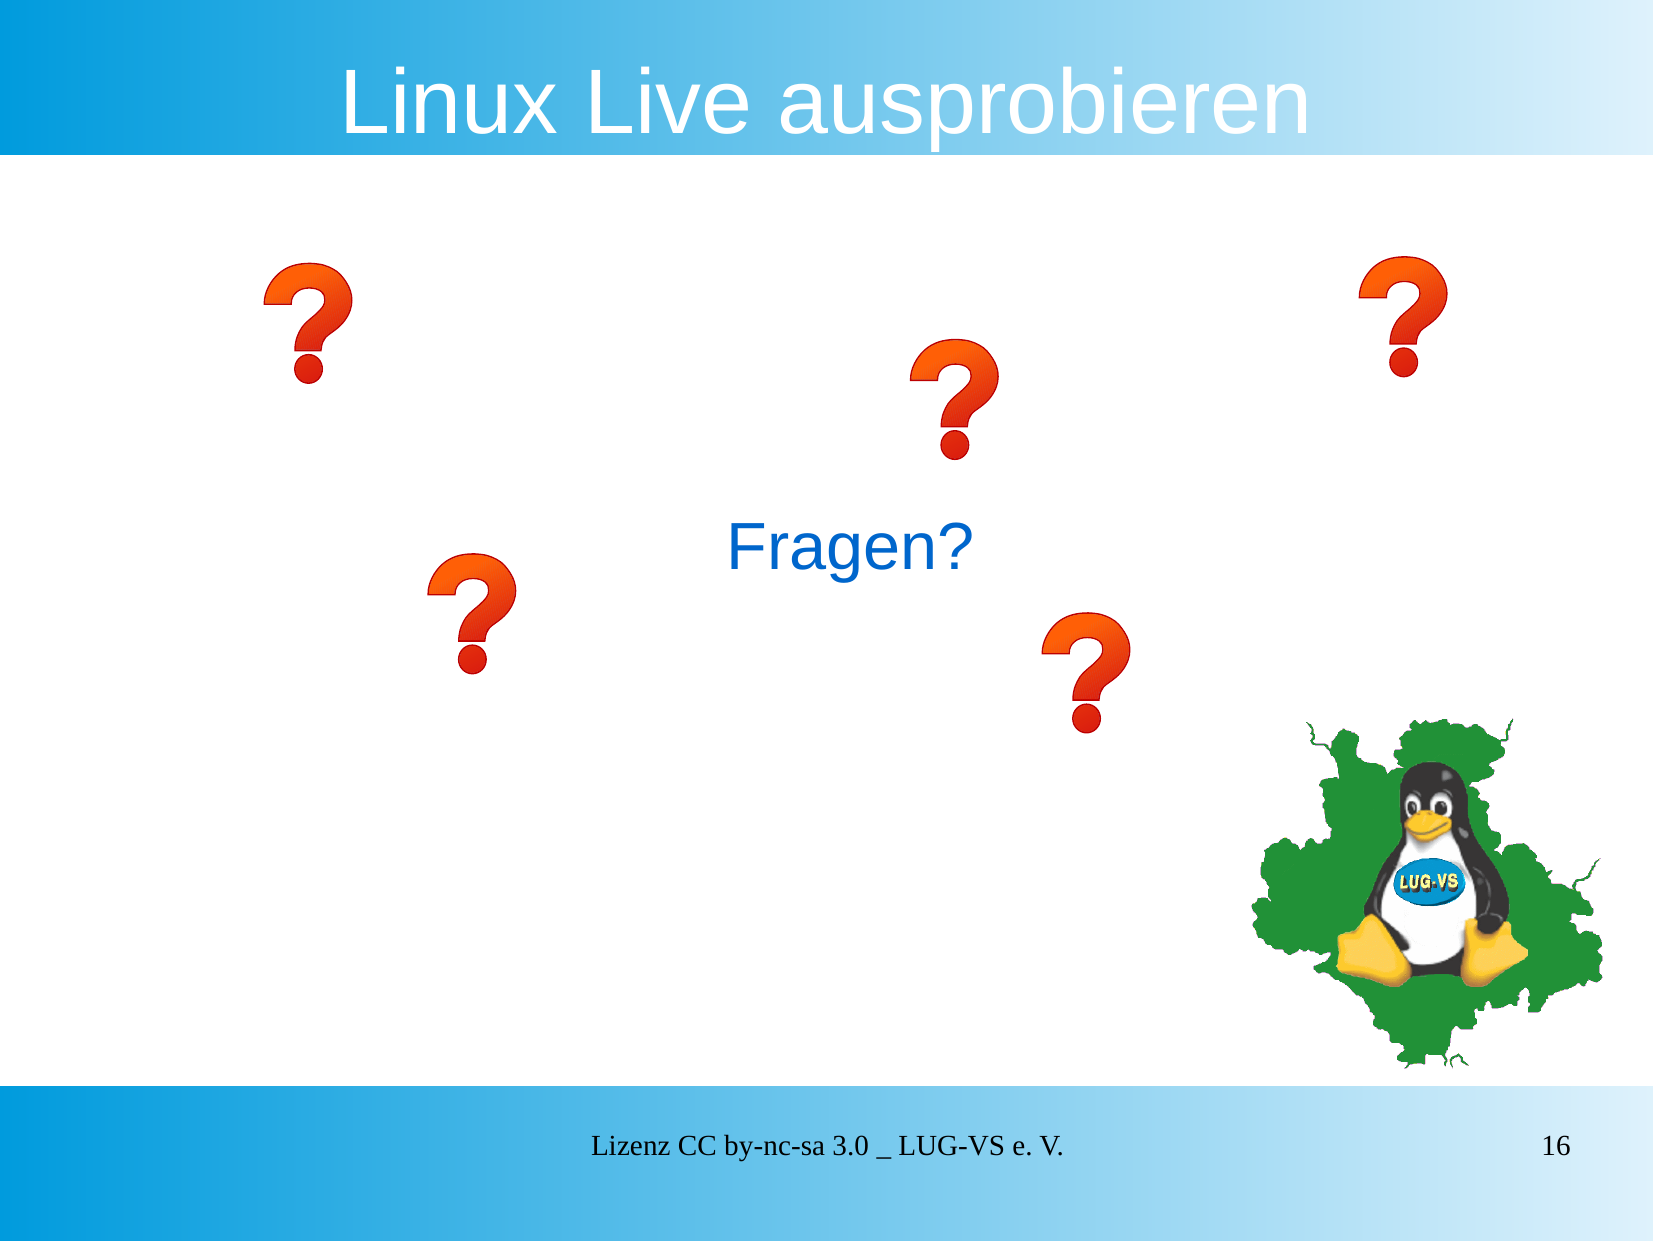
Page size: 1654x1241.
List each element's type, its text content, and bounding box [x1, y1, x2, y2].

title Linux Live ausprobieren [82, 49, 1571, 155]
picture [872, 317, 1040, 485]
picture [389, 531, 557, 699]
picture [1241, 708, 1614, 1071]
list Fragen? [70, 508, 1560, 638]
picture [225, 241, 394, 409]
picture [1321, 234, 1489, 402]
picture [1003, 590, 1172, 758]
